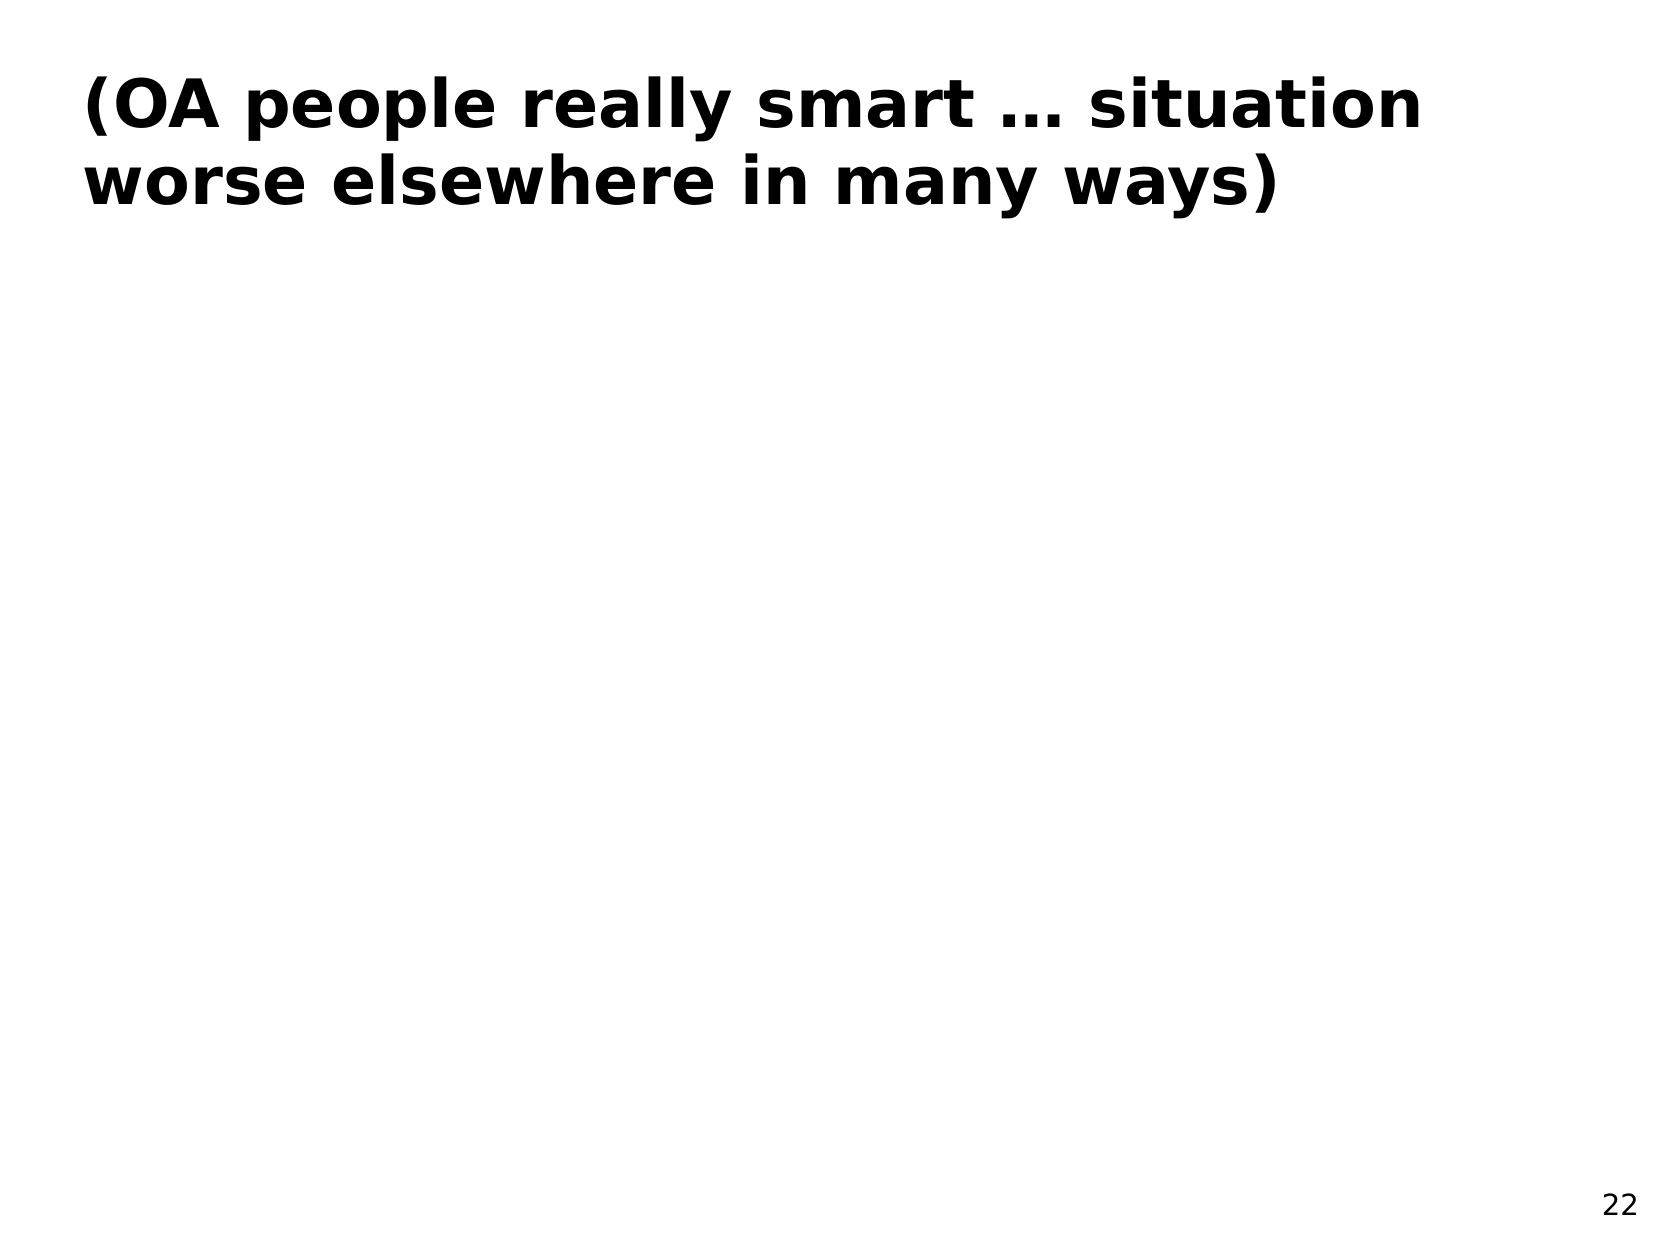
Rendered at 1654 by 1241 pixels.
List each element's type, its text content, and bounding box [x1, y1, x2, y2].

list (OA people really smart … situation worse elsewhere in many ways) [82, 65, 1571, 1062]
